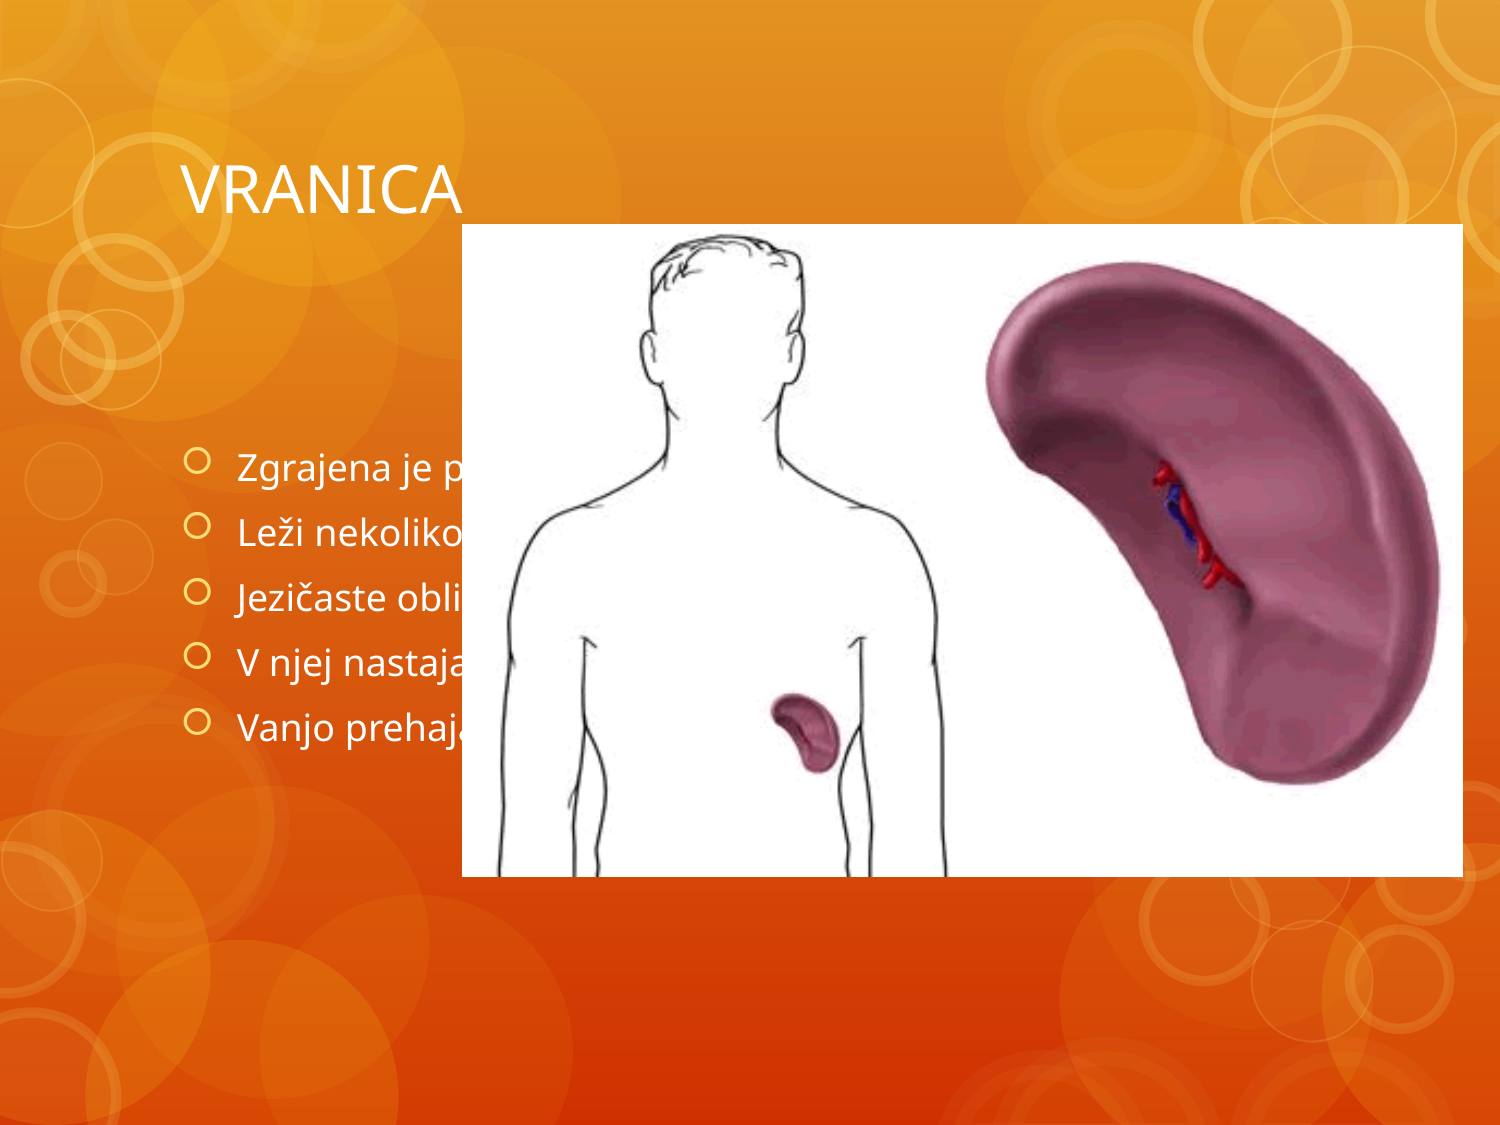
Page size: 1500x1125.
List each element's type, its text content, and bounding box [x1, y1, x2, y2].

list Zgrajena je podobno kot bezgavke, Leži nekoliko nad želodcem, Jezičaste oblike, V njej nastajajo levkoviti, pri še ne rojenih otrocih pa eritrociti, Vanjo prehajajo iz krvi odmrli eritrociti in se v njej razkrajajo. [165, 296, 1335, 962]
picture [462, 224, 1463, 878]
title VRANICA [165, 110, 1335, 263]
